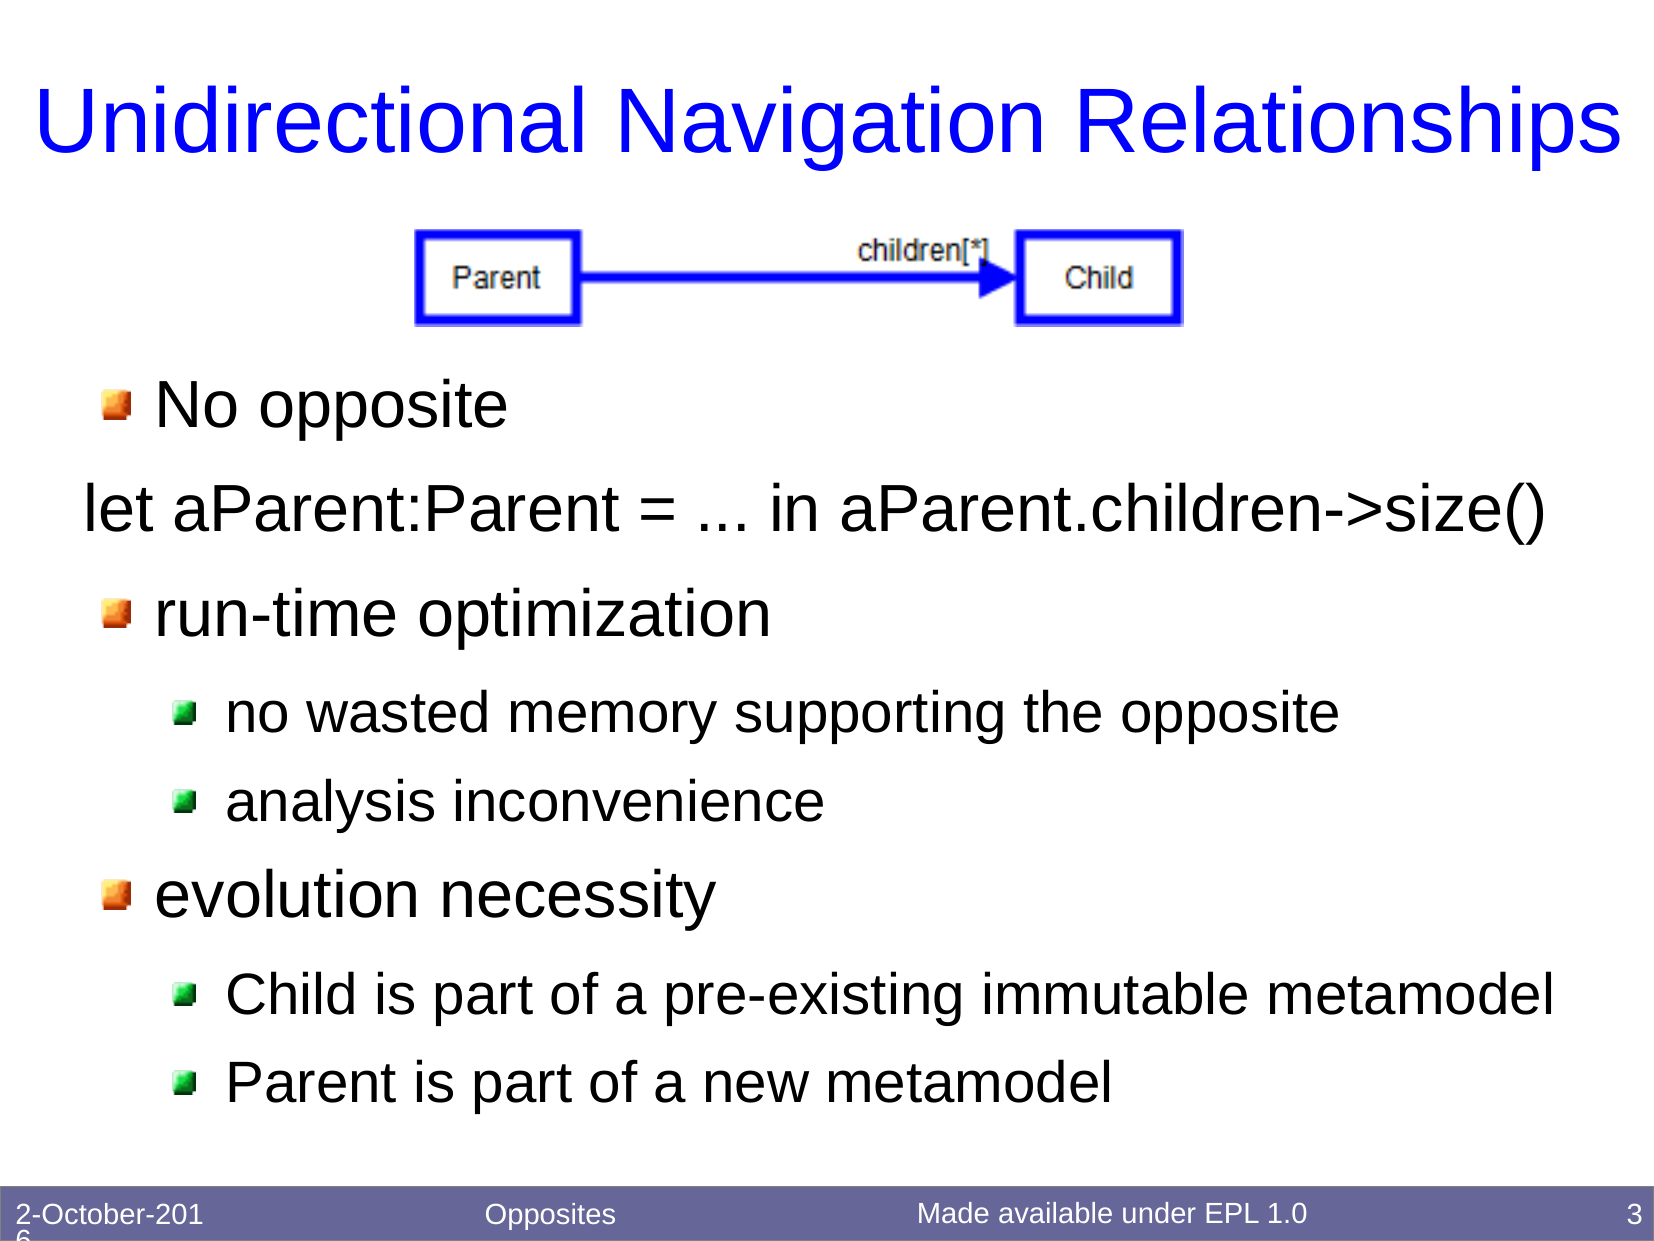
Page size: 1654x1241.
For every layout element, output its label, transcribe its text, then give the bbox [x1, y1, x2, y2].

picture [414, 229, 1184, 327]
title Unidirectional Navigation Relationships [23, 17, 1637, 223]
list No opposite let aParent:Parent = ... in aParent.children->size() run-time optimization no wasted memory supporting the opposite analysis inconvenience evolution necessity Child is part of a pre-existing immutable metamodel Parent is part of a new metamodel [83, 367, 1641, 1241]
